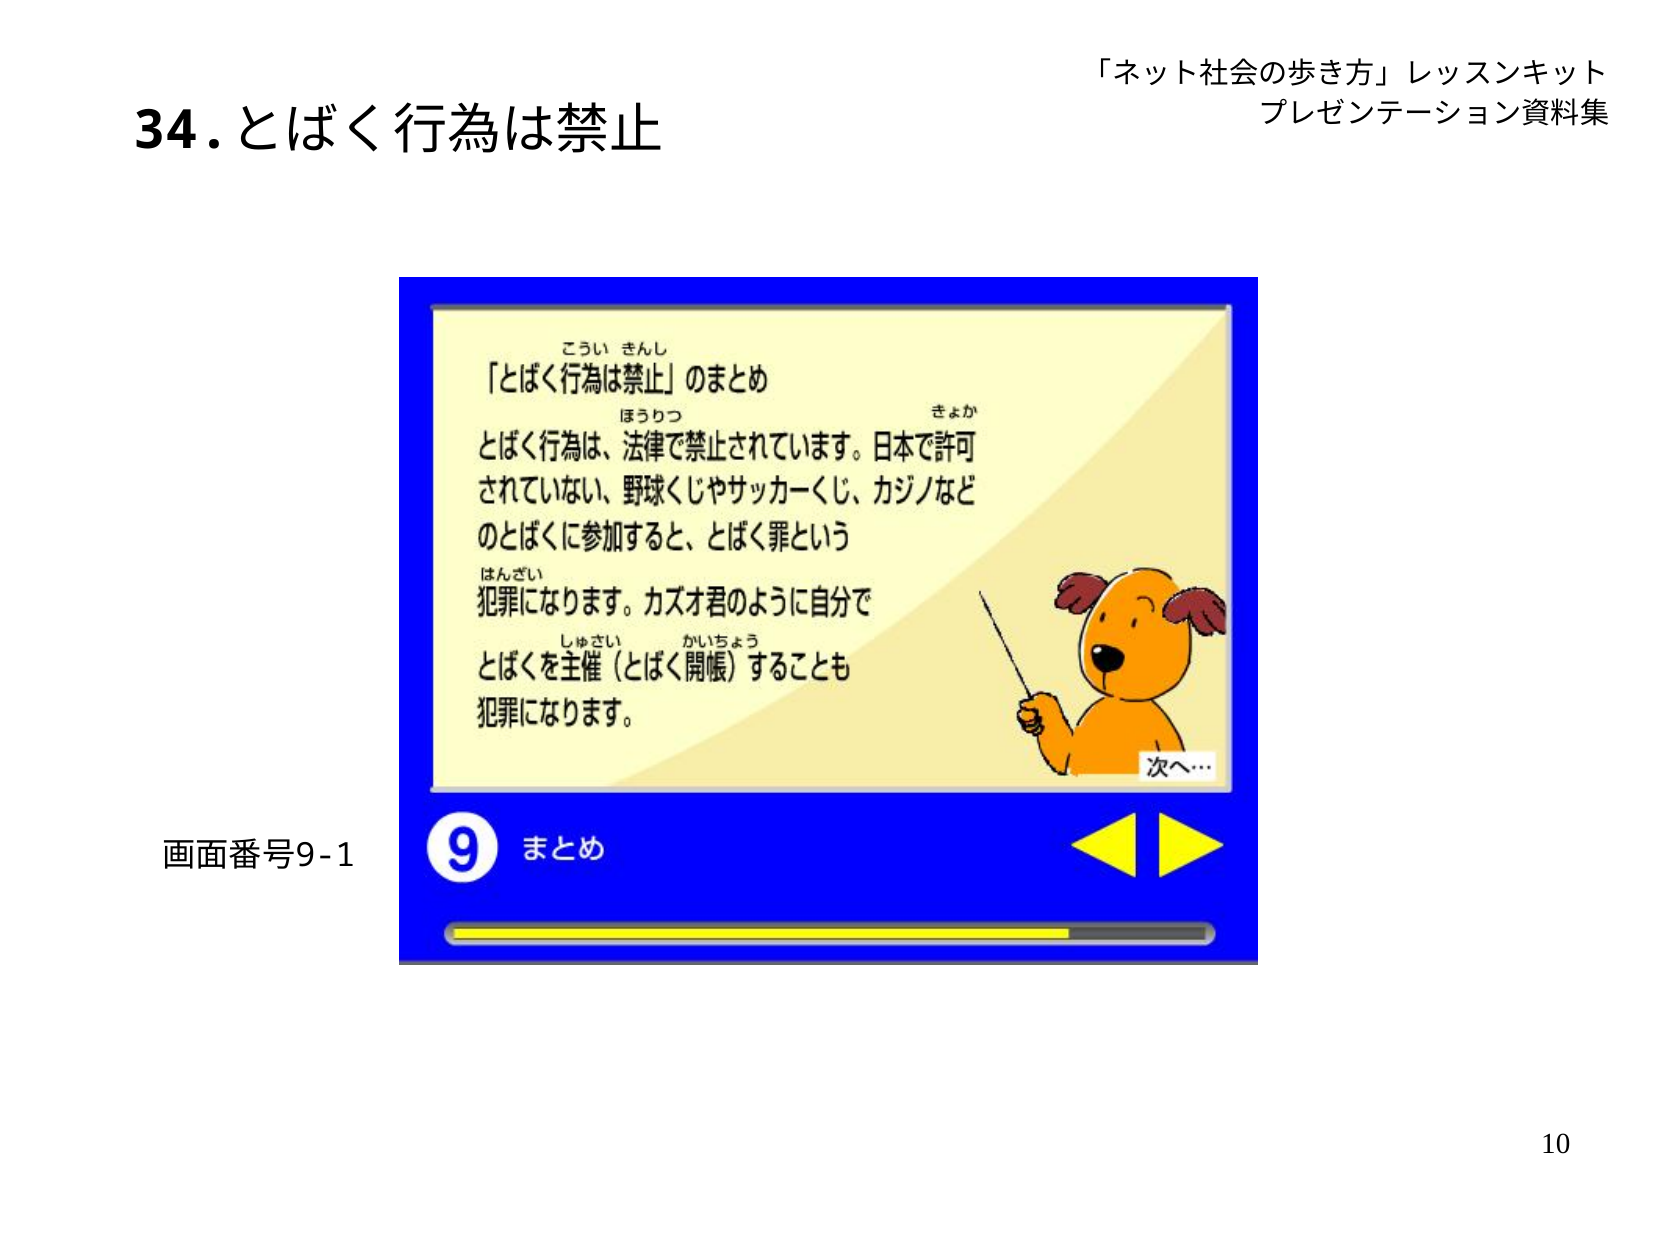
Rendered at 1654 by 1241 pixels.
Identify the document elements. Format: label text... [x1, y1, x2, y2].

picture [399, 277, 1258, 965]
text_box 「ネット社会の歩き方」レッスンキット プレゼンテーション資料集 [1062, 44, 1625, 139]
text_box 34.とばく行為は禁止 [118, 88, 1241, 169]
text_box 画面番号9-1 [147, 826, 384, 882]
